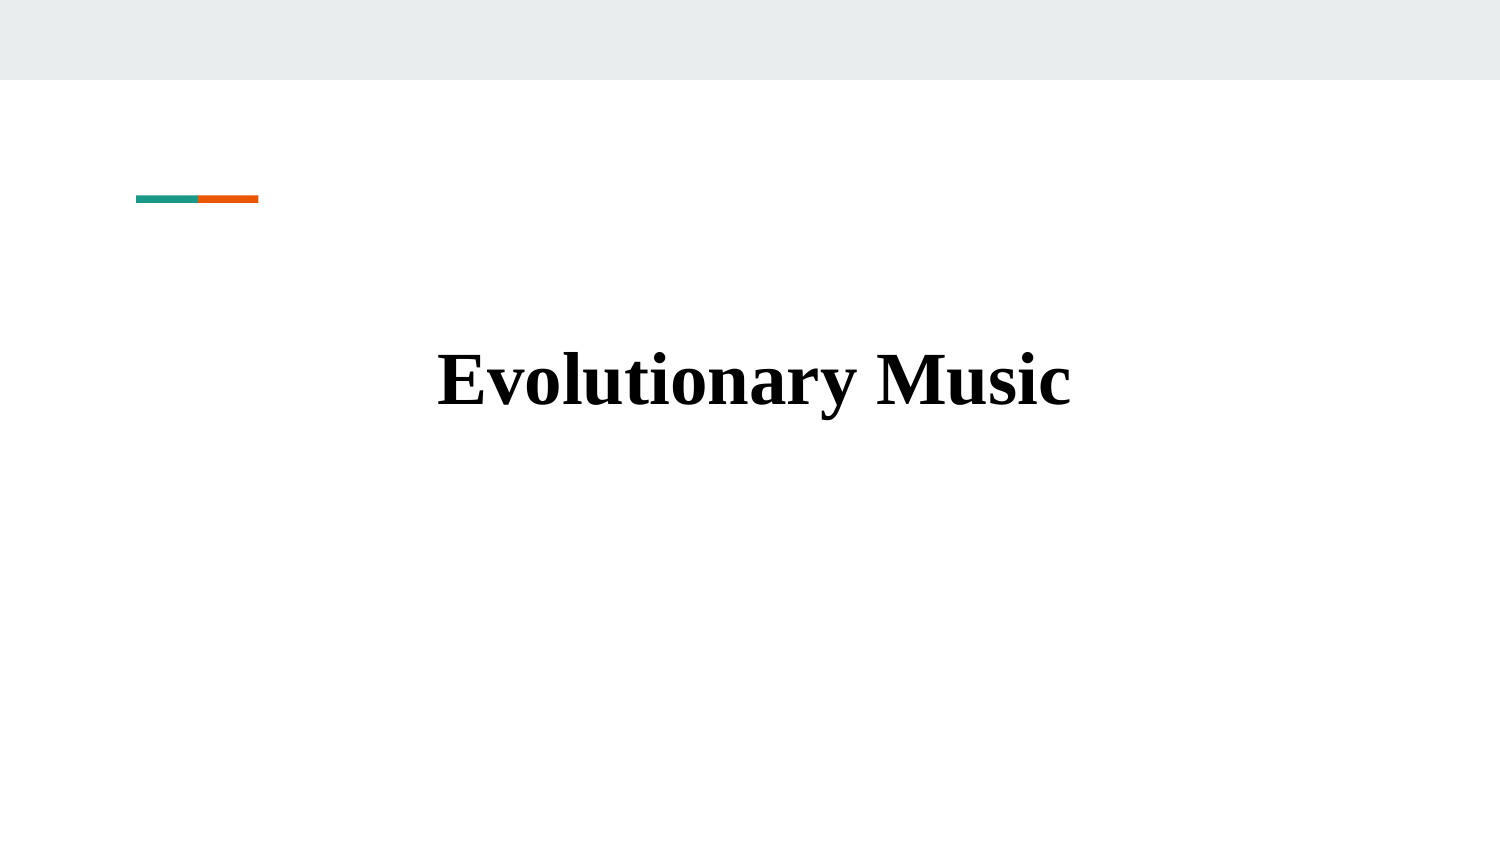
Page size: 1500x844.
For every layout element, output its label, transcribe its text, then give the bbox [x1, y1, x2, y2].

title Evolutionary Music [124, 216, 1386, 542]
